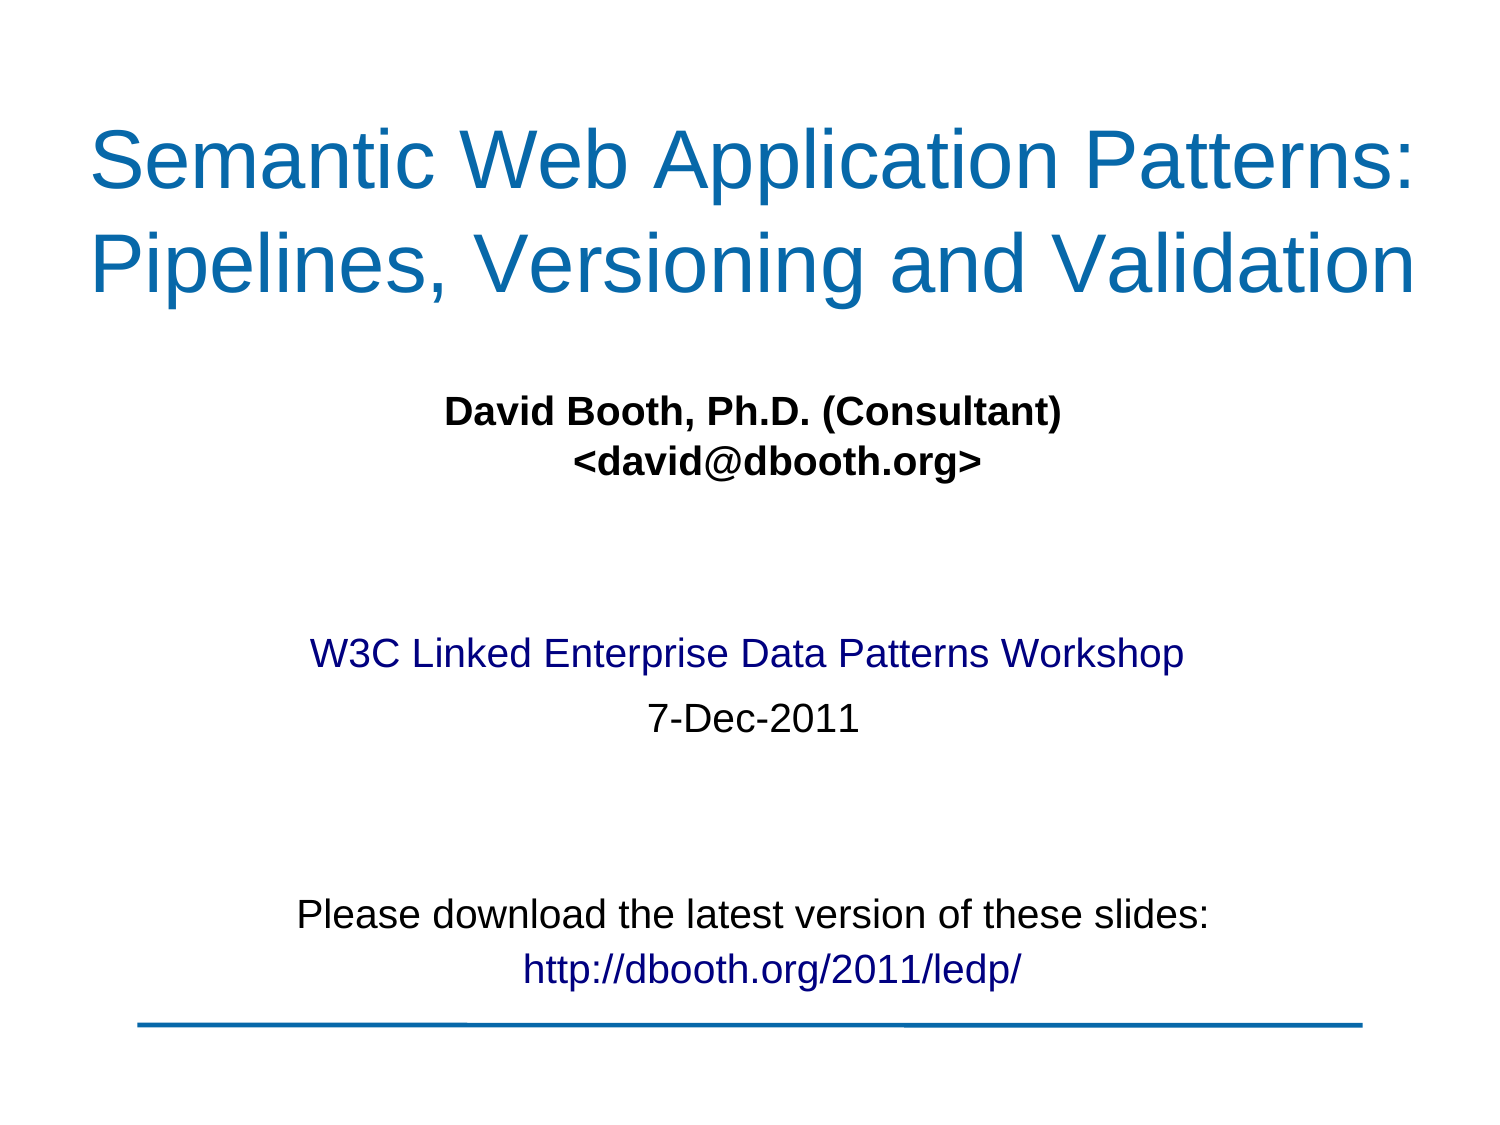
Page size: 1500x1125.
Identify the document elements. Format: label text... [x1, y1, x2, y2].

list David Booth, Ph.D. (Consultant) <david@dbooth.org> W3C Linked Enterprise Data Patterns Workshop 7-Dec-2011 Please download the latest version of these slides: http://dbooth.org/2011/ledp/ [115, 374, 1391, 1003]
title Semantic Web Application Patterns: Pipelines, Versioning and Validation [45, 41, 1462, 369]
